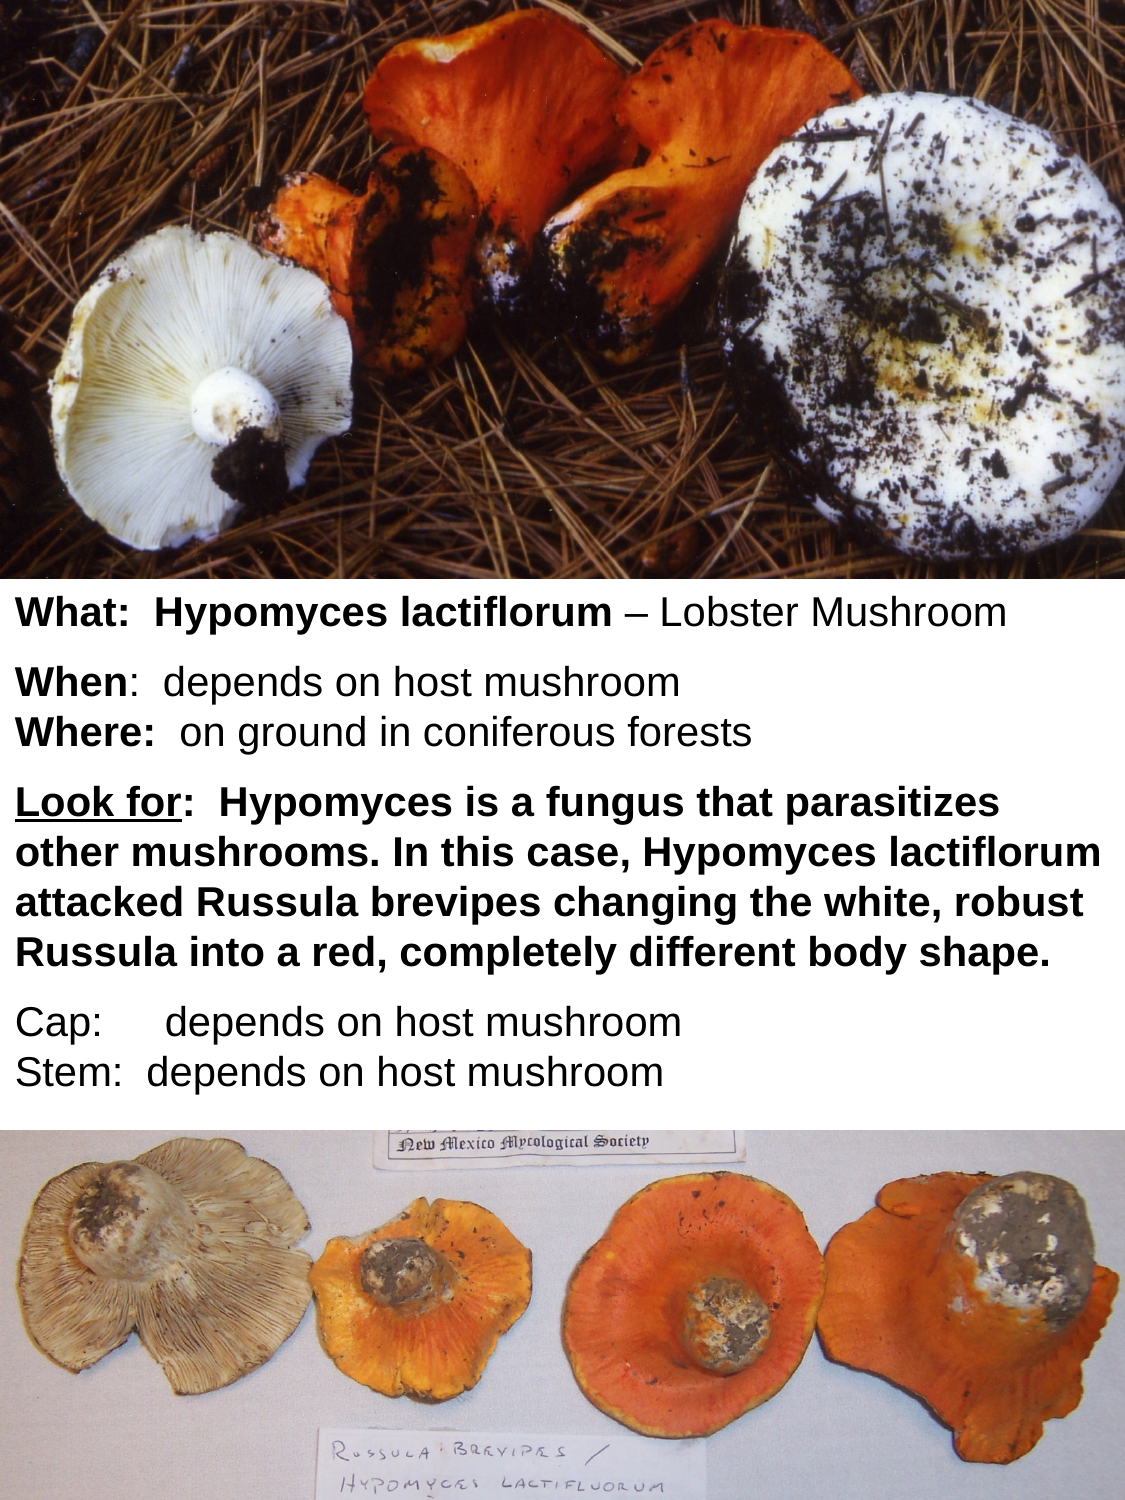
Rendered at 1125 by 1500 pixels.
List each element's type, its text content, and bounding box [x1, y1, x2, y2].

text_box What: Hypomyces lactiflorum – Lobster Mushroom When: depends on host mushroom Where: on ground in coniferous forests Look for: Hypomyces is a fungus that parasitizes other mushrooms. In this case, Hypomyces lactiflorum attacked Russula brevipes changing the white, robust Russula into a red, completely different body shape. Cap: depends on host mushroom Stem: depends on host mushroom [0, 579, 1125, 1103]
picture [0, 1130, 1125, 1500]
picture [0, 0, 1125, 579]
